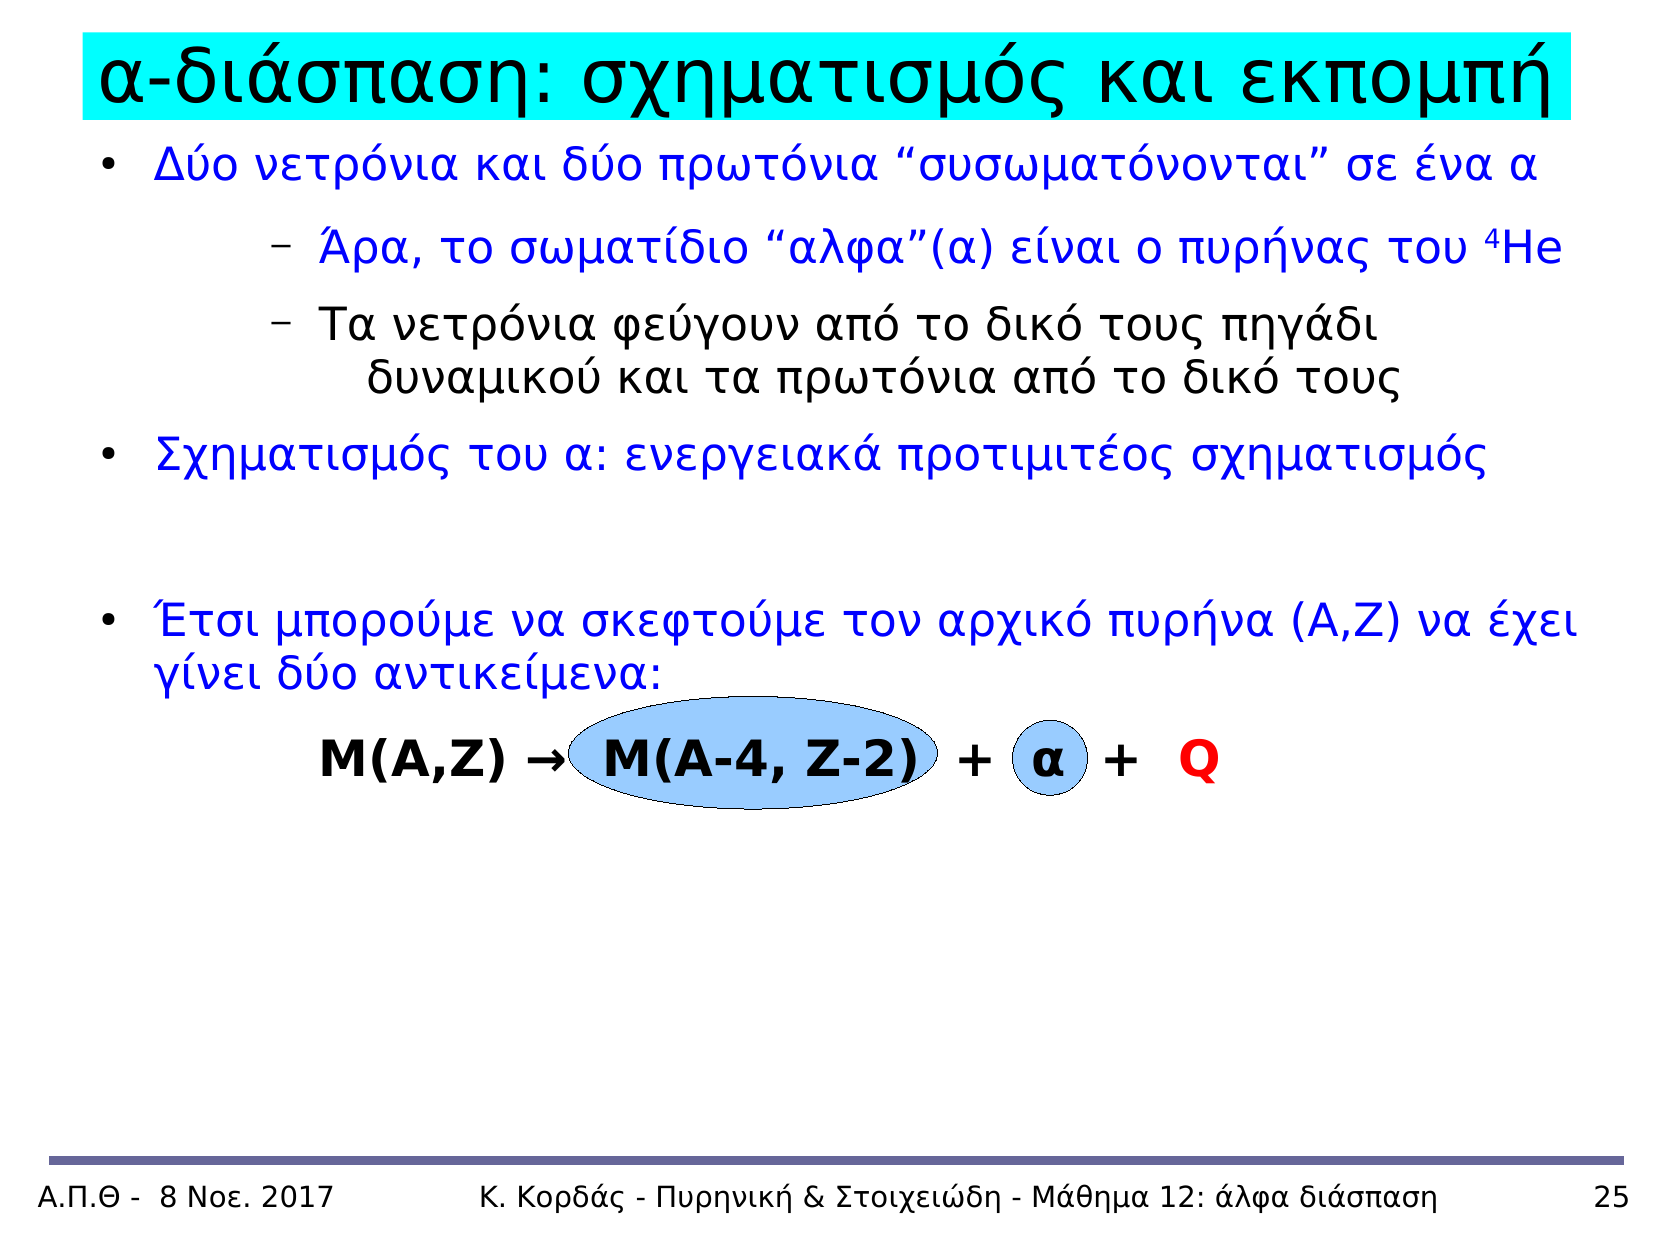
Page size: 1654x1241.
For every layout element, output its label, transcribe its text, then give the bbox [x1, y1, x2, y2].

title α-διάσπαση: σχηματισμός και εκπομπή [82, 32, 1571, 120]
list Δύο νετρόνια και δύο πρωτόνια “συσωματόνονται” σε ένα α Άρα, το σωματίδιο “αλφα”(α) είναι ο πυρήνας του 4Ηe Τα νετρόνια φεύγουν από το δικό τους πηγάδι δυναμικού και τα πρωτόνια από το δικό τους Σχηματισμός του α: ενεργειακά προτιμιτέος σχηματισμός Έτσι μπορούμε να σκεφτούμε τον αρχικό πυρήνα (Α,Ζ) να έχει γίνει δύο αντικείμενα: Μ(Α,Ζ) → Μ(Α-4, Ζ-2) + α + Q [82, 138, 1613, 1100]
